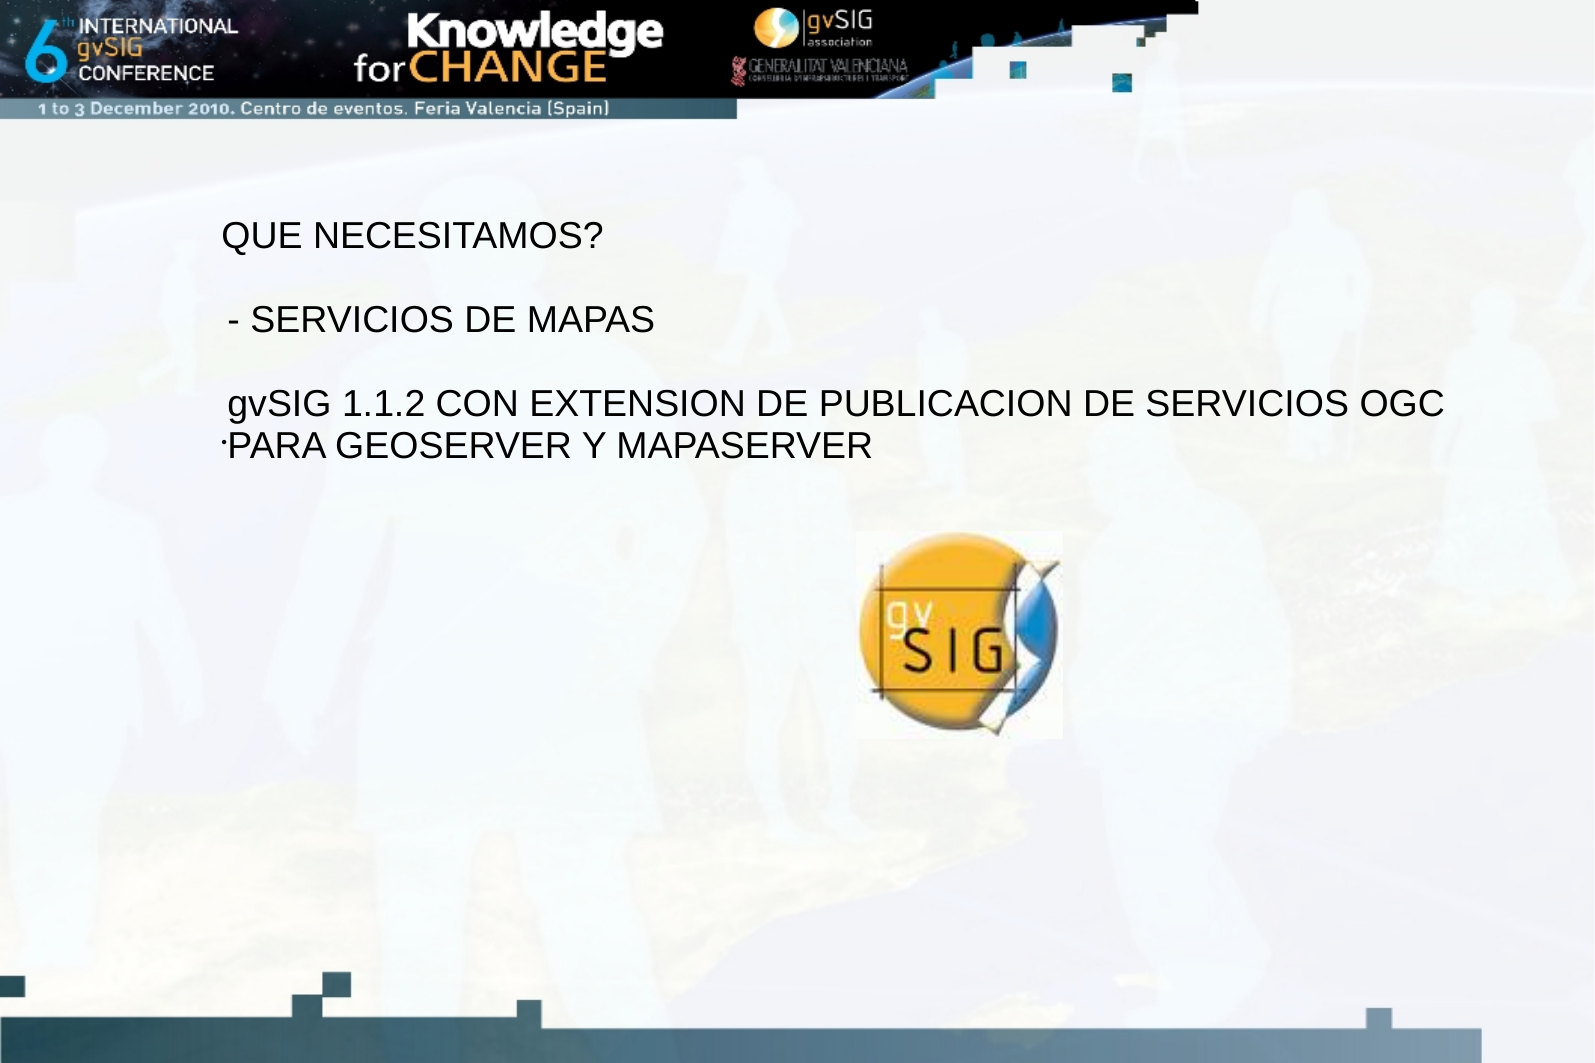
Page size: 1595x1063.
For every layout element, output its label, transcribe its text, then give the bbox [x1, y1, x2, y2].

text_box QUE NECESITAMOS? - SERVICIOS DE MAPAS gvSIG 1.1.2 CON EXTENSION DE PUBLICACION DE SERVICIOS OGC PARA GEOSERVER Y MAPASERVER [206, 206, 1461, 474]
picture [0, 0, 1595, 1063]
